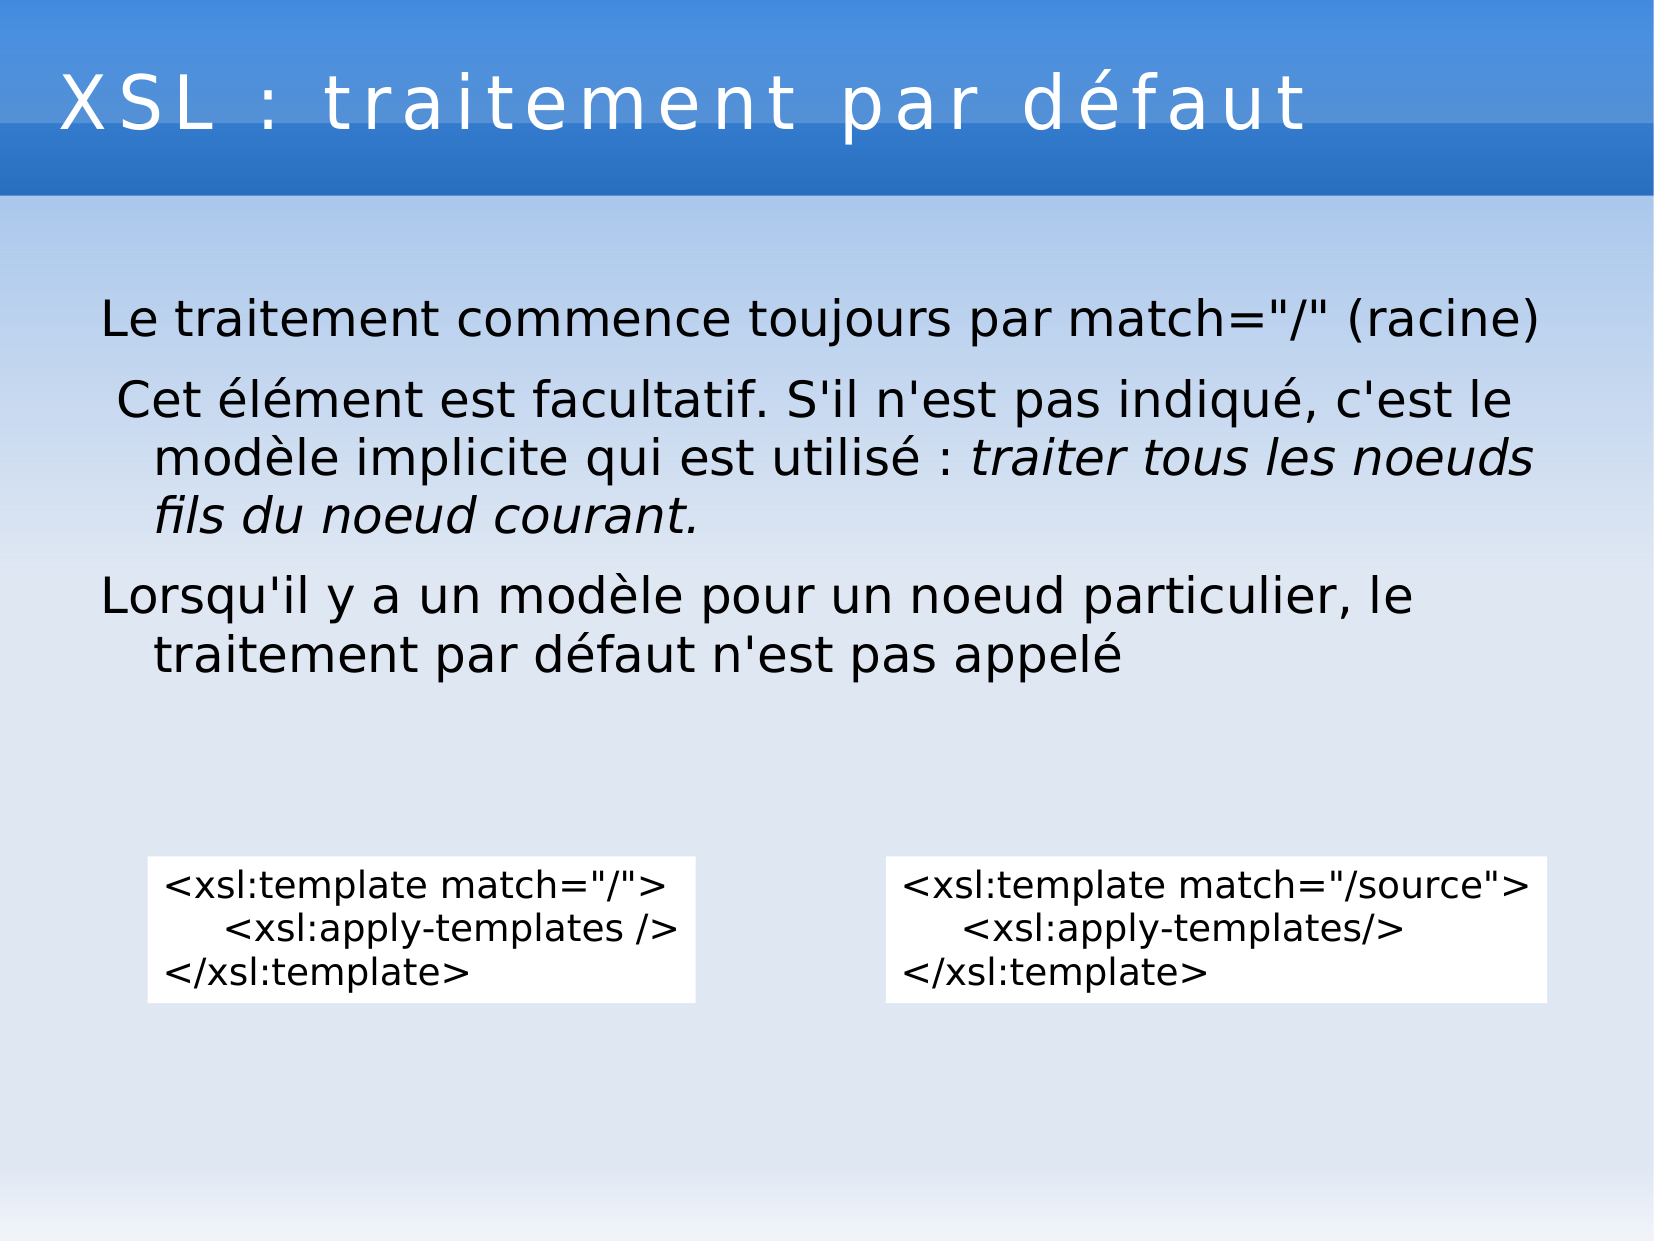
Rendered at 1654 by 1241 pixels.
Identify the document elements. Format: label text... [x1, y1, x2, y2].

text_box <xsl:template match="/"> <xsl:apply-templates /> </xsl:template> [147, 856, 695, 1004]
text_box <xsl:template match="/source"> <xsl:apply-templates/> </xsl:template> [885, 856, 1547, 1004]
list Le traitement commence toujours par match="/" (racine) Cet élément est facultatif. S'il n'est pas indiqué, c'est le modèle implicite qui est utilisé : traiter tous les noeuds fils du noeud courant. Lorsqu'il y a un modèle pour un noeud particulier, le traitement par défaut n'est pas appelé [82, 290, 1571, 798]
picture [0, 0, 1654, 1241]
title XSL : traitement par défaut [59, 29, 1595, 178]
